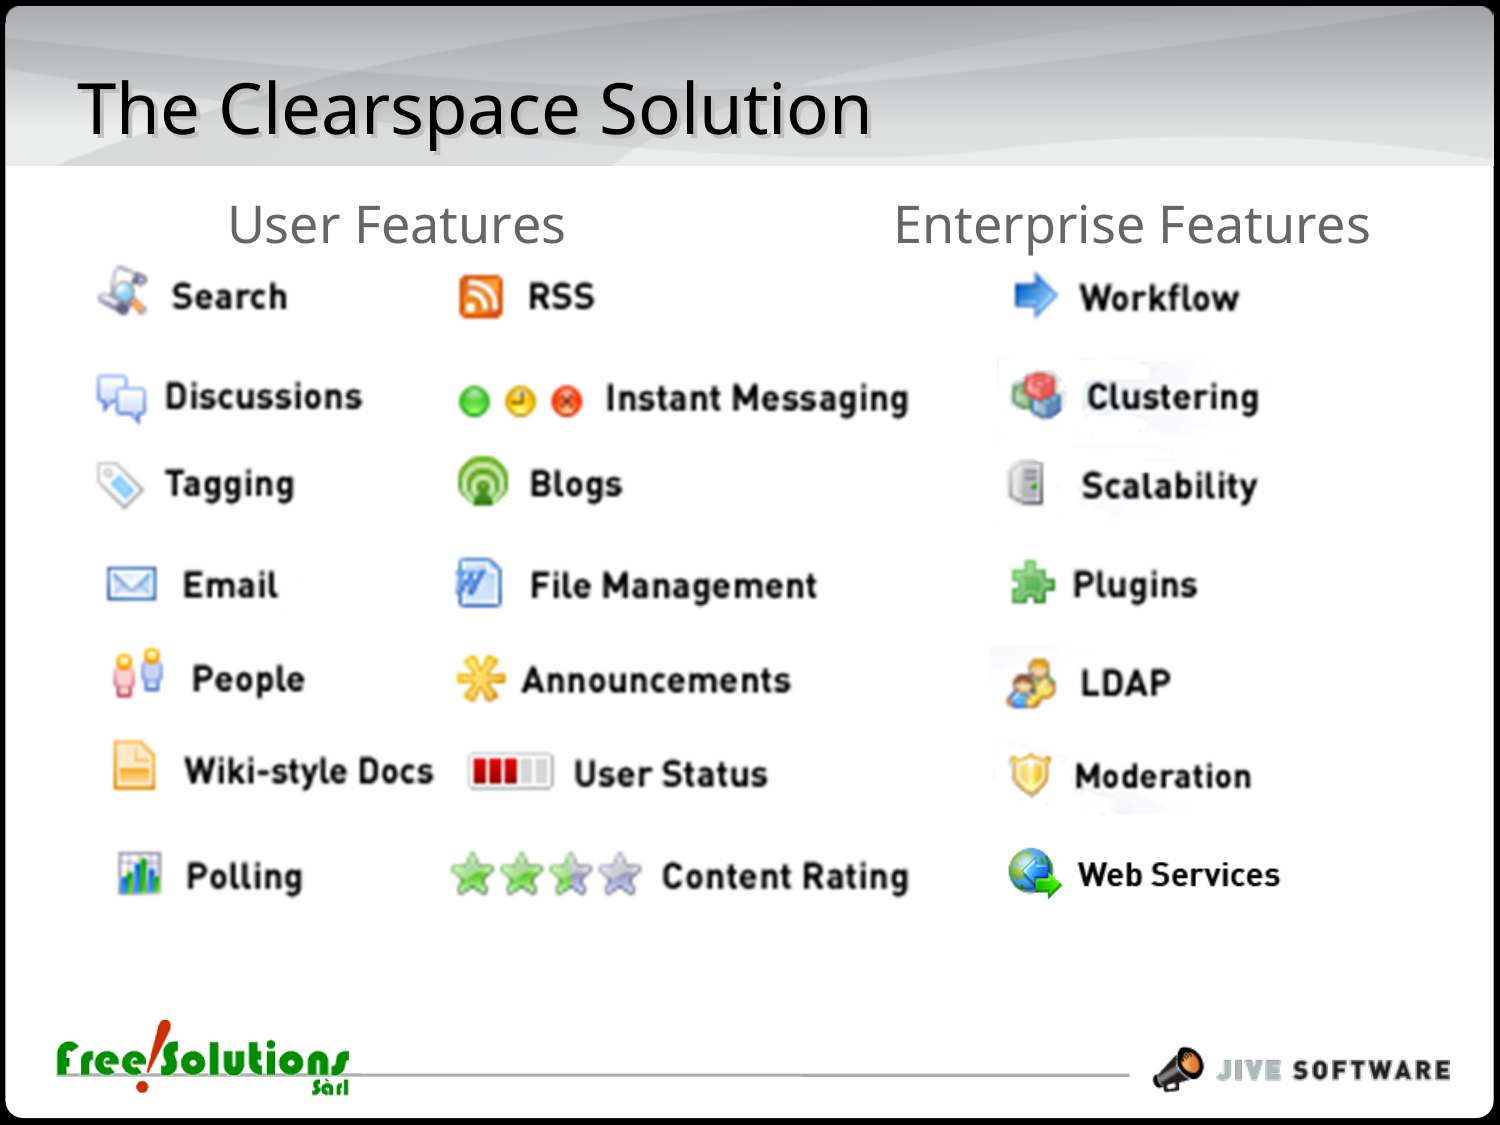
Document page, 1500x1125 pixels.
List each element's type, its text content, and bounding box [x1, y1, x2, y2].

picture [993, 735, 1277, 817]
picture [992, 446, 1280, 524]
picture [97, 727, 797, 812]
picture [989, 647, 1203, 720]
picture [992, 263, 1261, 333]
picture [997, 358, 1281, 437]
picture [79, 449, 319, 523]
picture [92, 638, 324, 715]
picture [92, 549, 301, 626]
text_box User Features [227, 163, 753, 288]
picture [989, 547, 1218, 620]
picture [1419, 6, 1494, 166]
title The Clearspace Solution [62, 0, 1433, 163]
picture [998, 834, 1298, 915]
picture [73, 249, 315, 340]
picture [97, 833, 331, 919]
picture [446, 288, 614, 333]
picture [78, 361, 386, 436]
picture [55, 1017, 351, 1099]
text_box Enterprise Features [893, 163, 1419, 250]
picture [1142, 1035, 1450, 1105]
picture [441, 644, 834, 721]
picture [434, 543, 846, 625]
picture [440, 449, 640, 520]
picture [6, 6, 227, 166]
picture [445, 366, 931, 441]
picture [434, 834, 933, 921]
